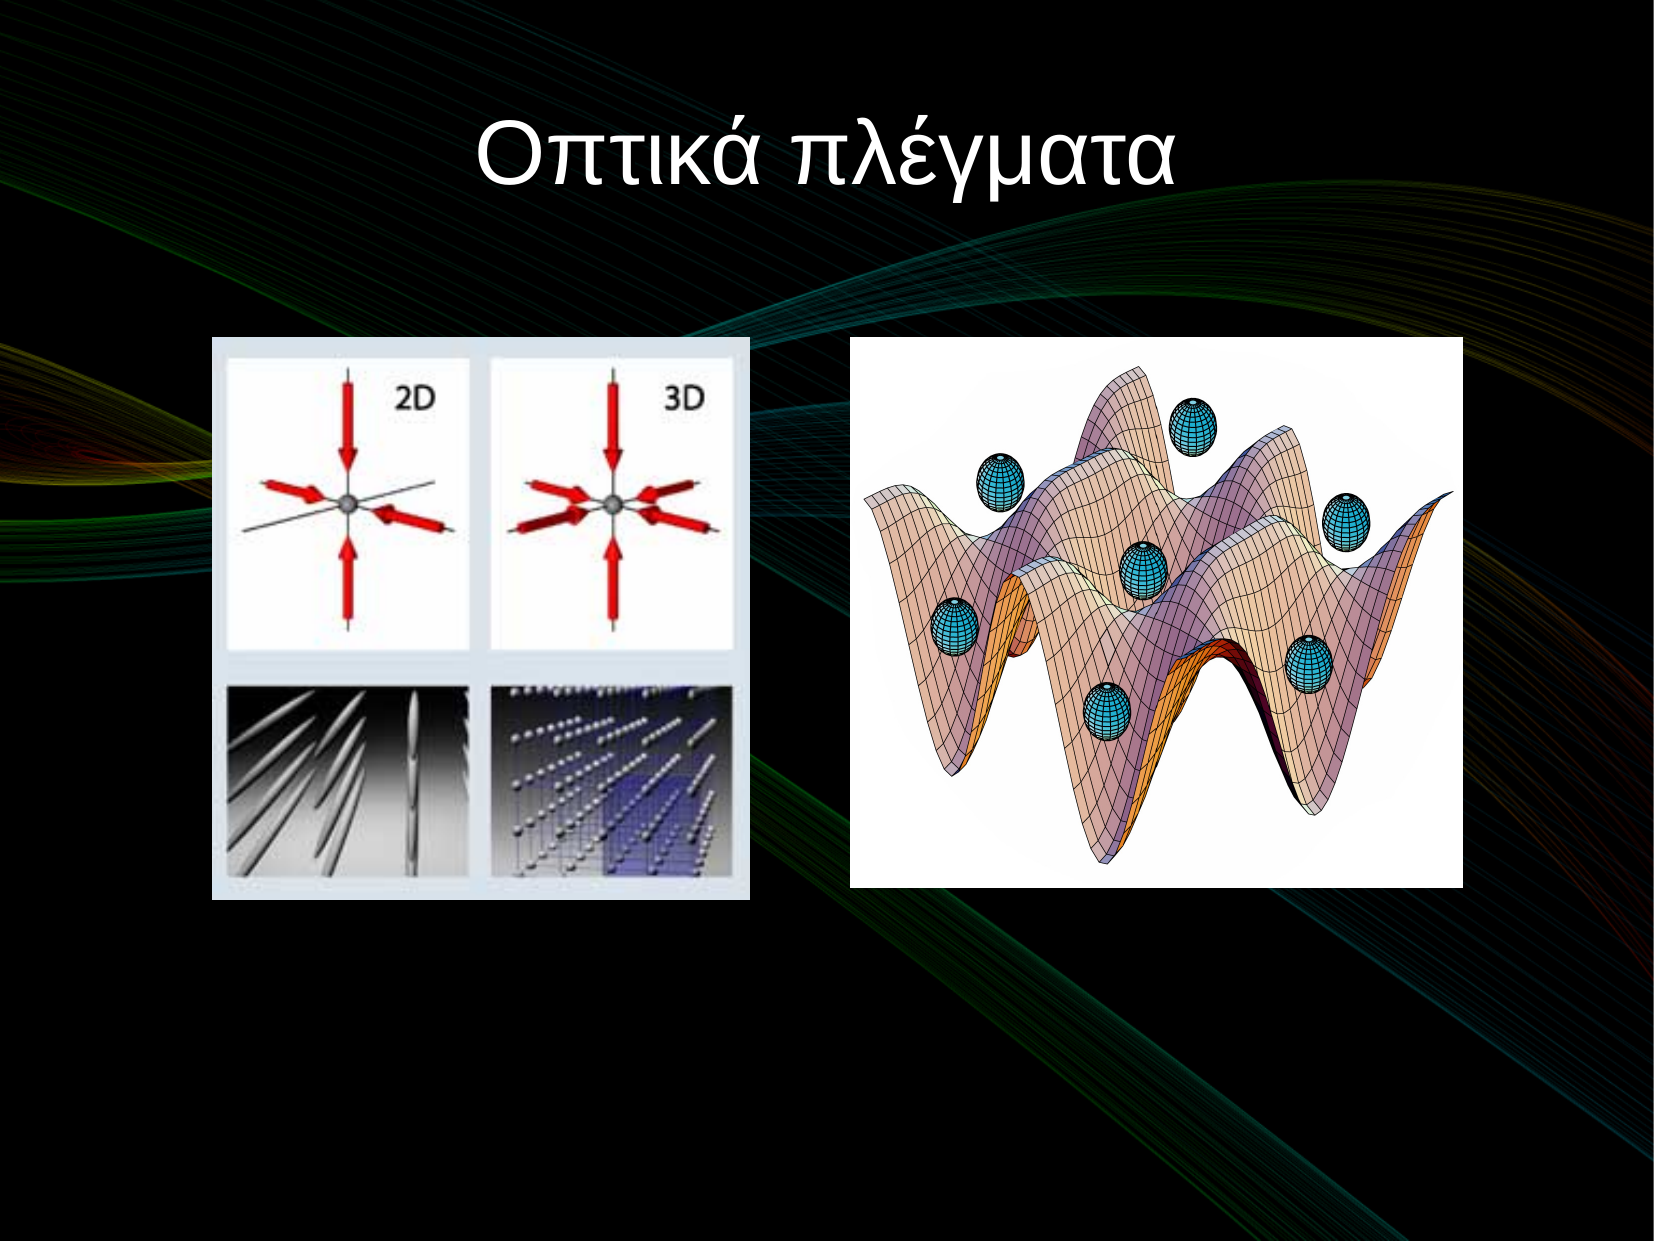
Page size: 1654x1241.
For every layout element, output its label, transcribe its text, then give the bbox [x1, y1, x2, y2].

picture [0, 0, 1654, 1241]
title Οπτικά πλέγματα [82, 56, 1571, 250]
